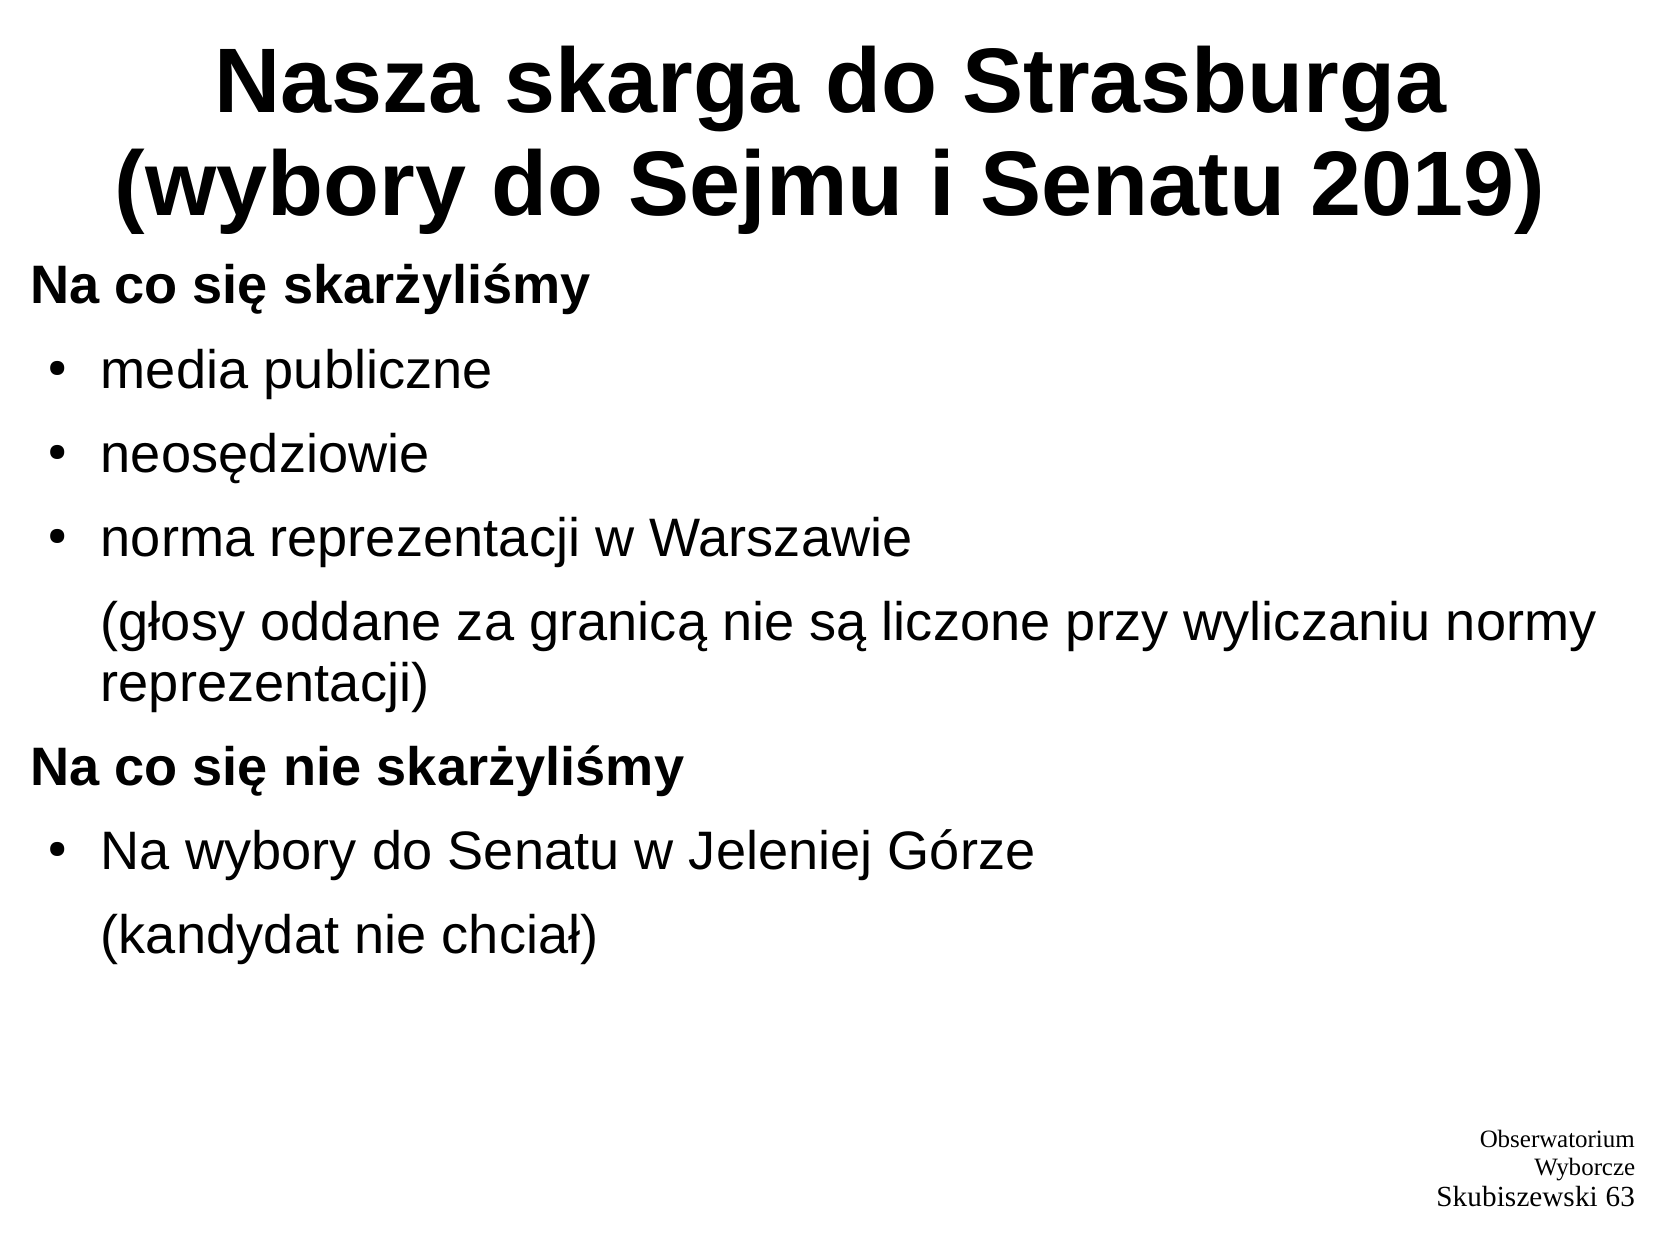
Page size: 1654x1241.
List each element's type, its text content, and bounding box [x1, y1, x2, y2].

list Na co się skarżyliśmy media publiczne neosędziowie norma reprezentacji w Warszawie (głosy oddane za granicą nie są liczone przy wyliczaniu normy reprezentacji) Na co się nie skarżyliśmy Na wybory do Senatu w Jeleniej Górze (kandydat nie chciał) [30, 255, 1621, 1216]
title Nasza skarga do Strasburga (wybory do Sejmu i Senatu 2019) [86, 30, 1576, 236]
